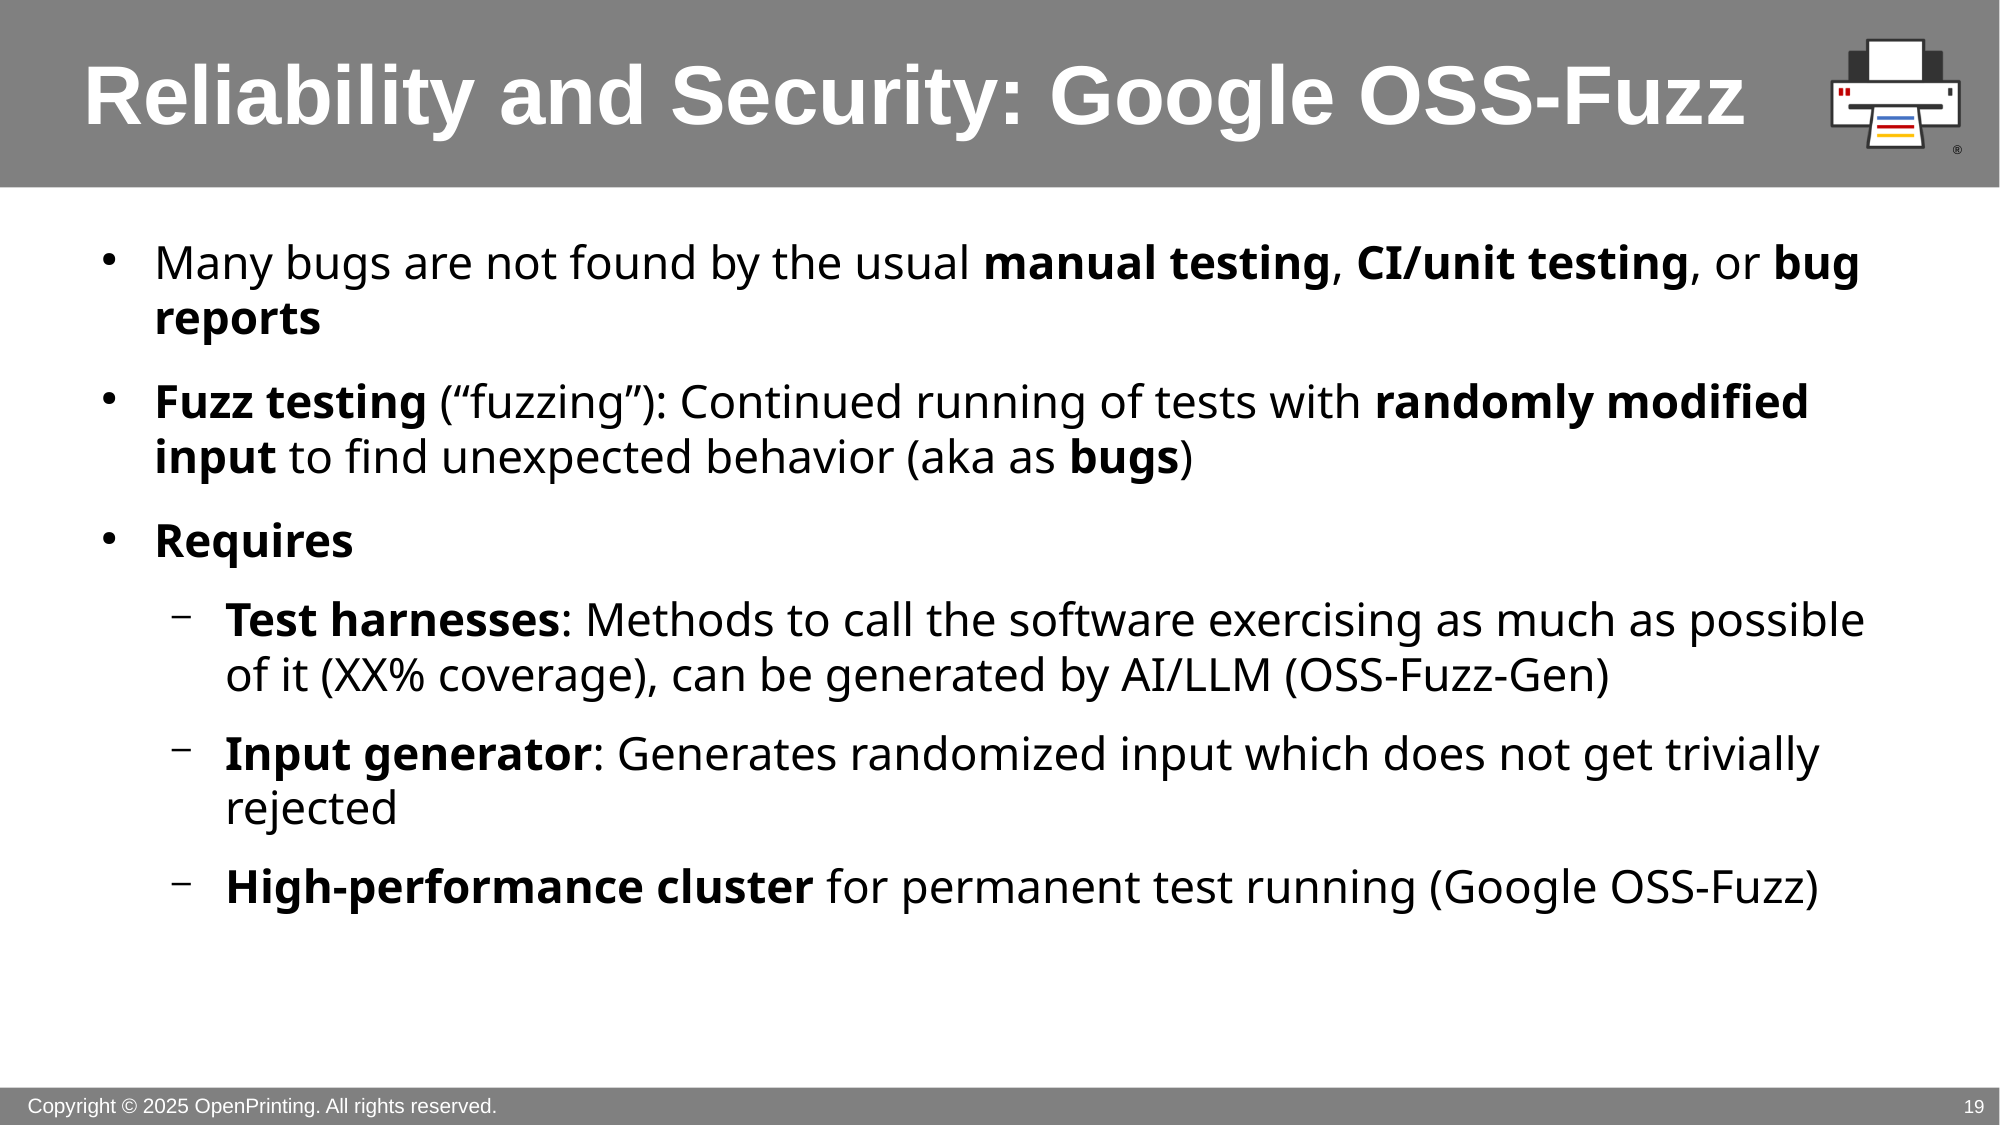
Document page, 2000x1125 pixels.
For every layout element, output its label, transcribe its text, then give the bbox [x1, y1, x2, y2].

picture [1825, 33, 1966, 154]
list Many bugs are not found by the usual manual testing, CI/unit testing, or bug reports Fuzz testing (“fuzzing”): Continued running of tests with randomly modified input to find unexpected behavior (aka as bugs) Requires Test harnesses: Methods to call the software exercising as much as possible of it (XX% coverage), can be generated by AI/LLM (OSS-Fuzz-Gen) Input generator: Generates randomized input which does not get trivially rejected High-performance cluster for permanent test running (Google OSS-Fuzz) [75, 224, 1936, 1067]
title Reliability and Security: Google OSS-Fuzz [75, 7, 1786, 175]
